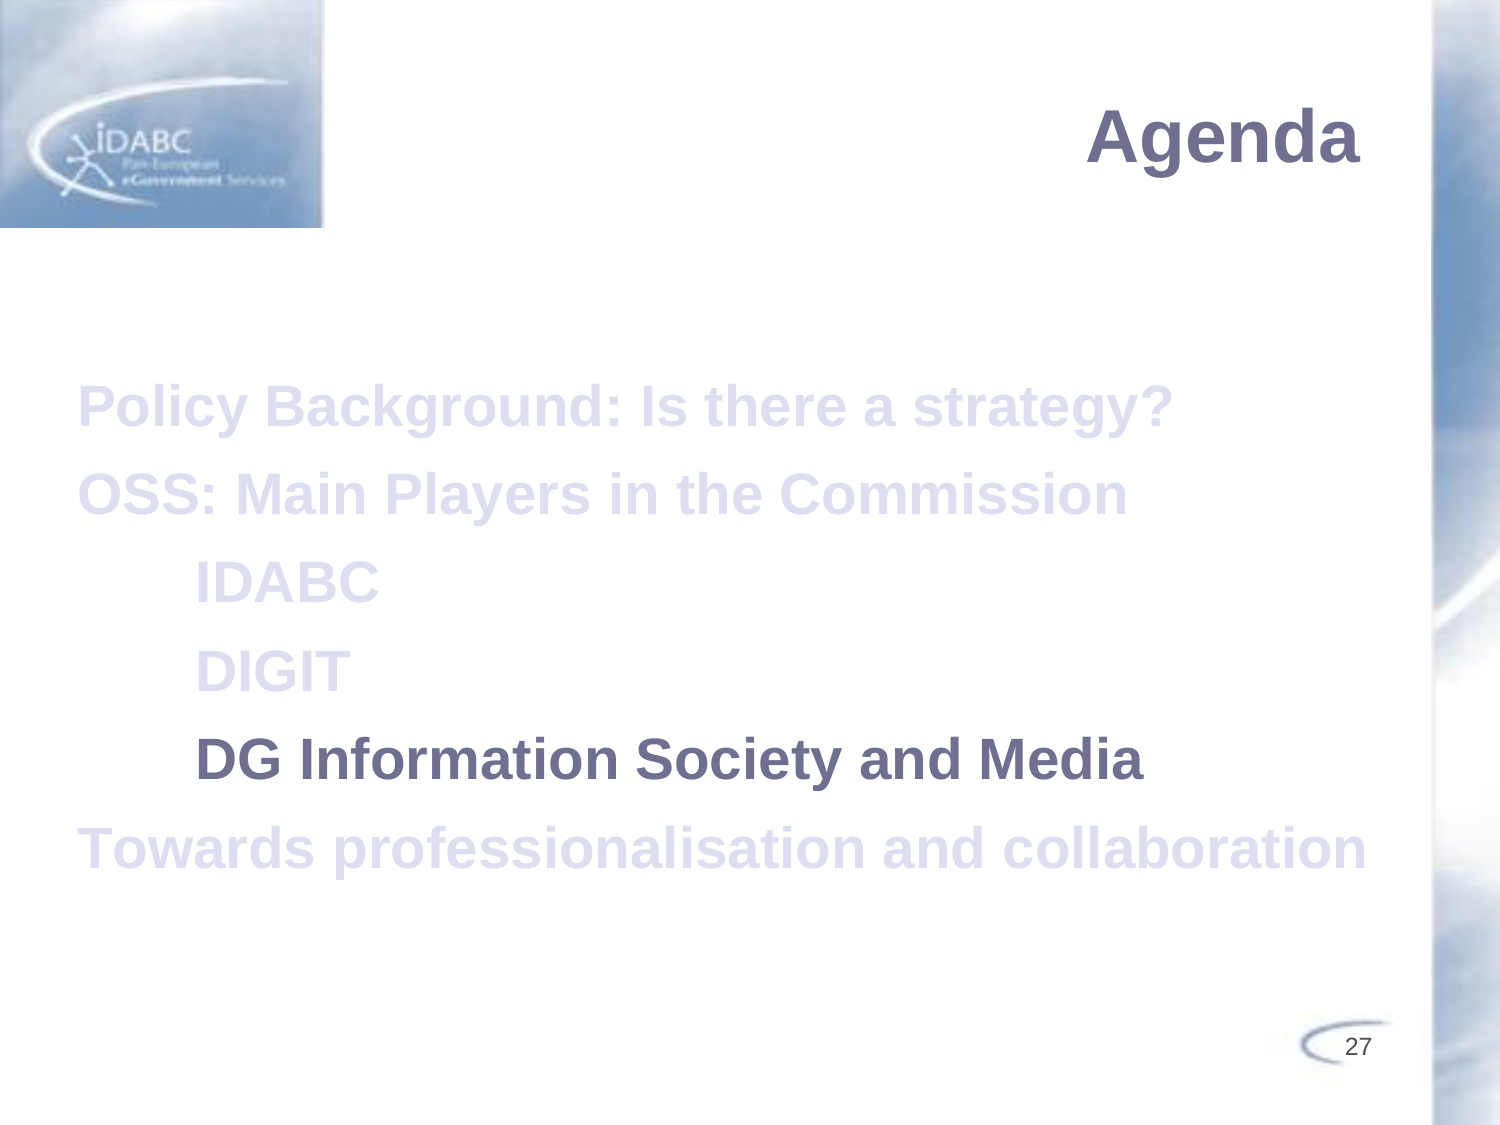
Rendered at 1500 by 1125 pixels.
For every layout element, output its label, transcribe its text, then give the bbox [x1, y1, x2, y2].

title Agenda [187, 75, 1375, 197]
text_box Policy Background: Is there a strategy? OSS: Main Players in the Commission IDABC DIGIT DG Information Society and Media Towards professionalisation and collaboration [31, 376, 1500, 887]
